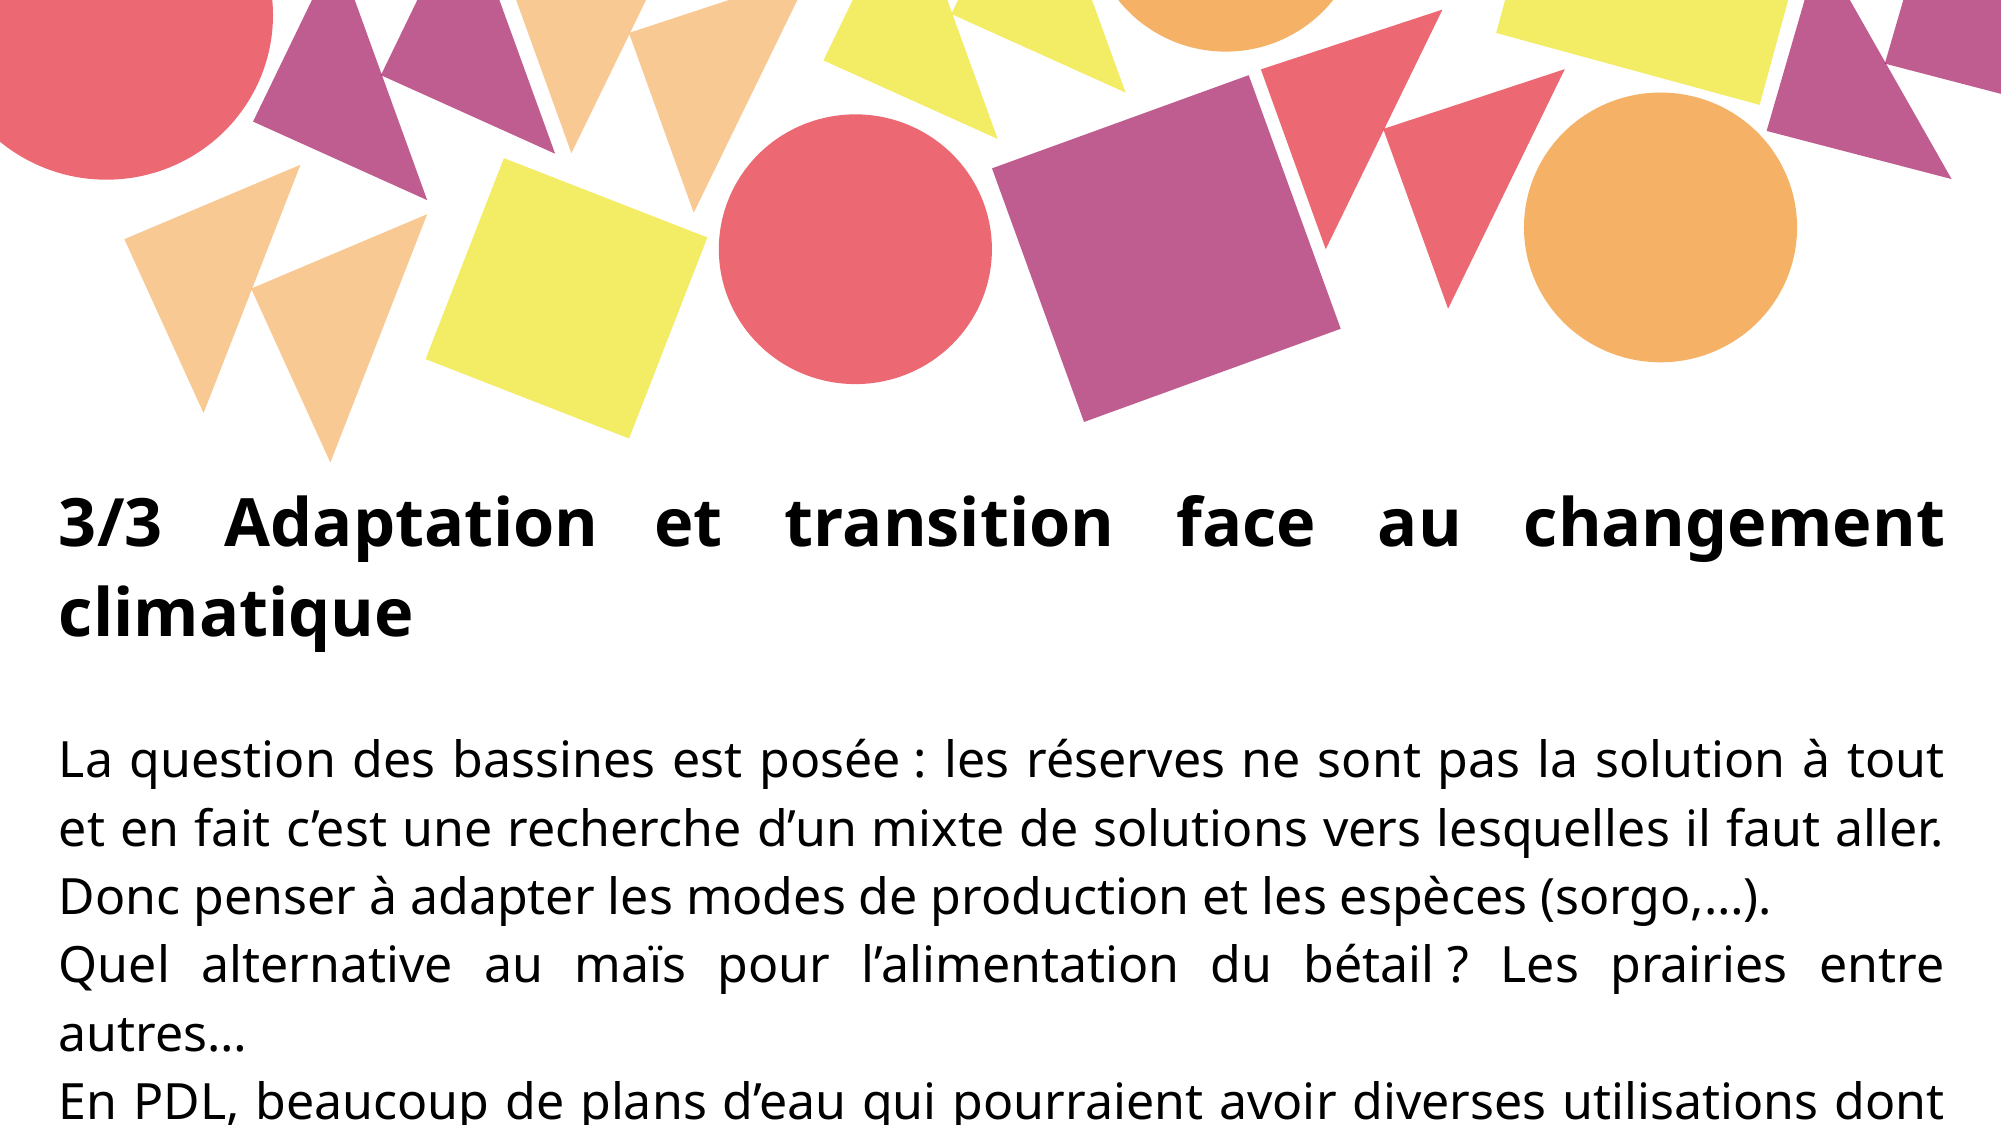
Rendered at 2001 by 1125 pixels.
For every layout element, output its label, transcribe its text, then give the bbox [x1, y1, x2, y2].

picture [0, 0, 2000, 463]
text_box 3/3 Adaptation et transition face au changement climatique La question des bassines est posée : les réserves ne sont pas la solution à tout et en fait c’est une recherche d’un mixte de solutions vers lesquelles il faut aller. Donc penser à adapter les modes de production et les espèces (sorgo,…). Quel alternative au maïs pour l’alimentation du bétail ? Les prairies entre autres… En PDL, beaucoup de plans d’eau qui pourraient avoir diverses utilisations dont l’agriculture. Une des propositions est aussi de réutiliser correctement ces plans d’eau sans construire de bassines Préserver le maillage bocager : une grande concertation ministérielle est d’ores et déjà lancée par le MASA. Le plan de relance a permis d’avancer déjà sur ce sujet. [59, 474, 1946, 1125]
